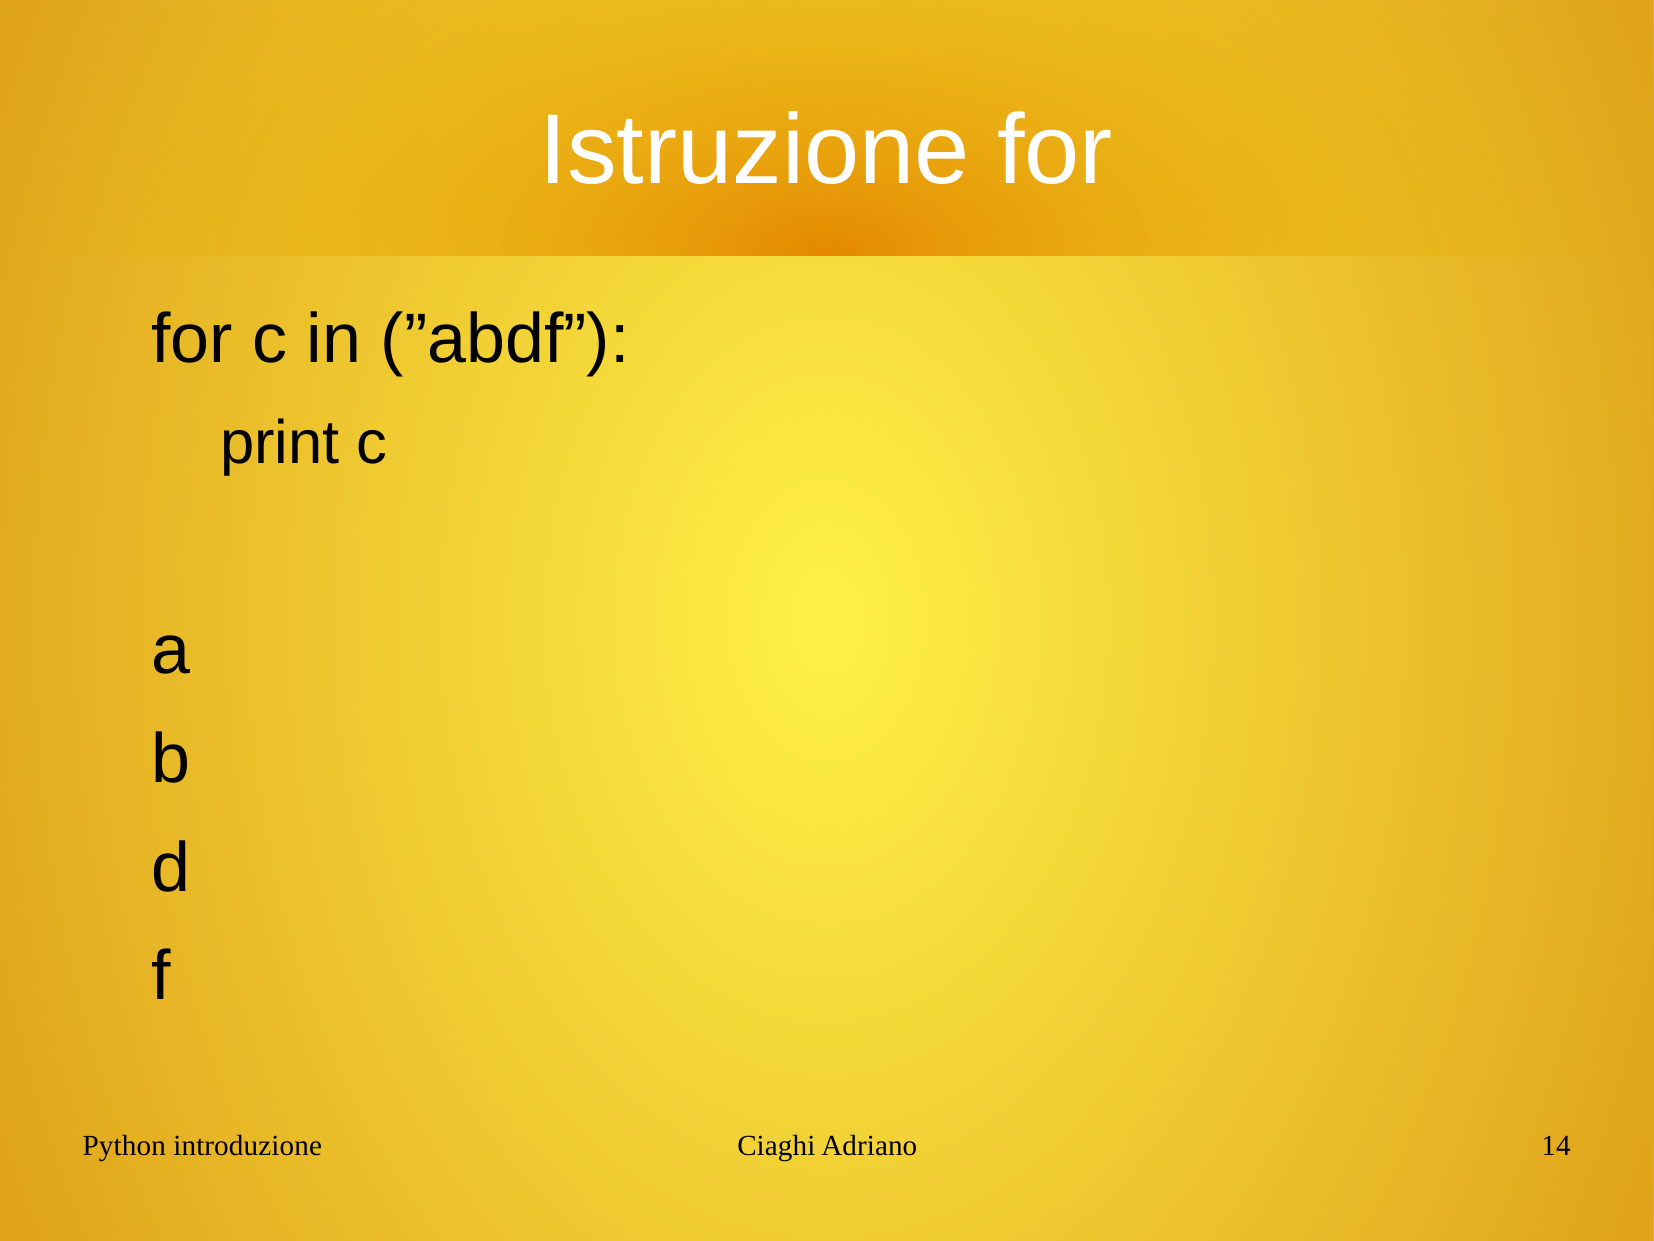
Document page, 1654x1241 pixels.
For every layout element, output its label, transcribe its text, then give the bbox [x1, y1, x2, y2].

list for c in (”abdf”): print c a b d f [82, 299, 1571, 1019]
title Istruzione for [82, 47, 1571, 252]
